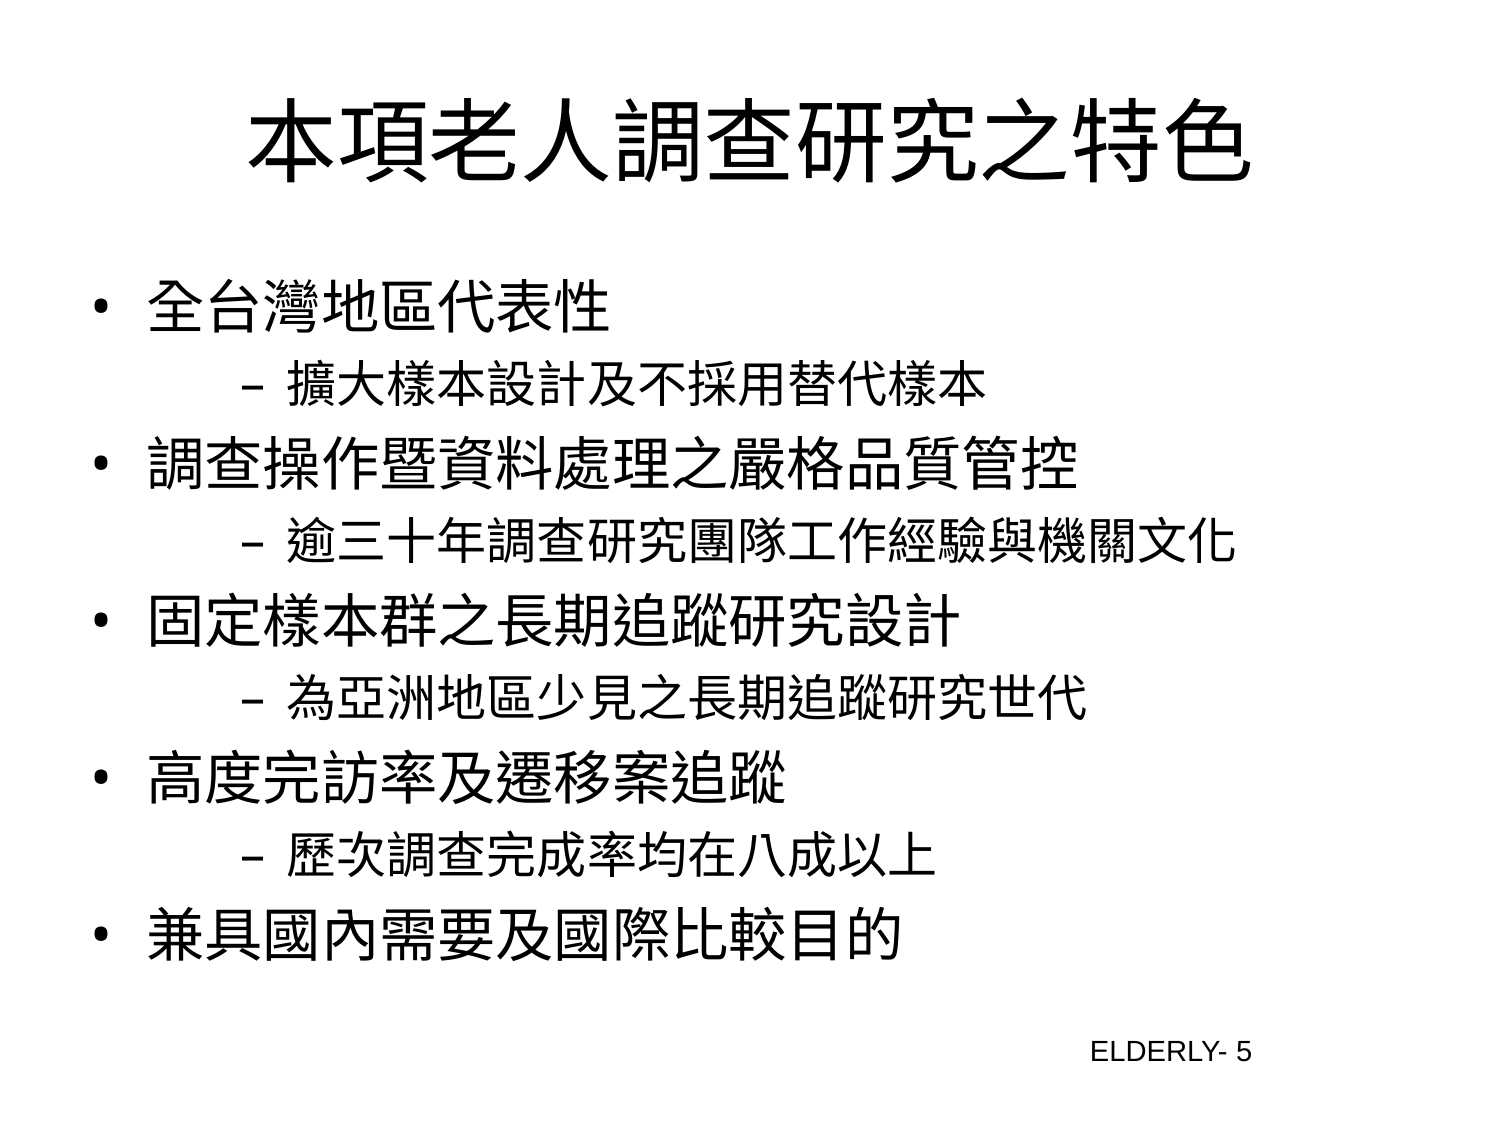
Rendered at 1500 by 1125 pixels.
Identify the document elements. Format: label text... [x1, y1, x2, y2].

list 全台灣地區代表性 擴大樣本設計及不採用替代樣本 調查操作暨資料處理之嚴格品質管控 逾三十年調查研究團隊工作經驗與機關文化 固定樣本群之長期追蹤研究設計 為亞洲地區少見之長期追蹤研究世代 高度完訪率及遷移案追蹤 歷次調查完成率均在八成以上 兼具國內需要及國際比較目的 [75, 262, 1426, 1005]
text_box ELDERLY- [1074, 1024, 1426, 1103]
title 本項老人調查研究之特色 [75, 45, 1426, 233]
